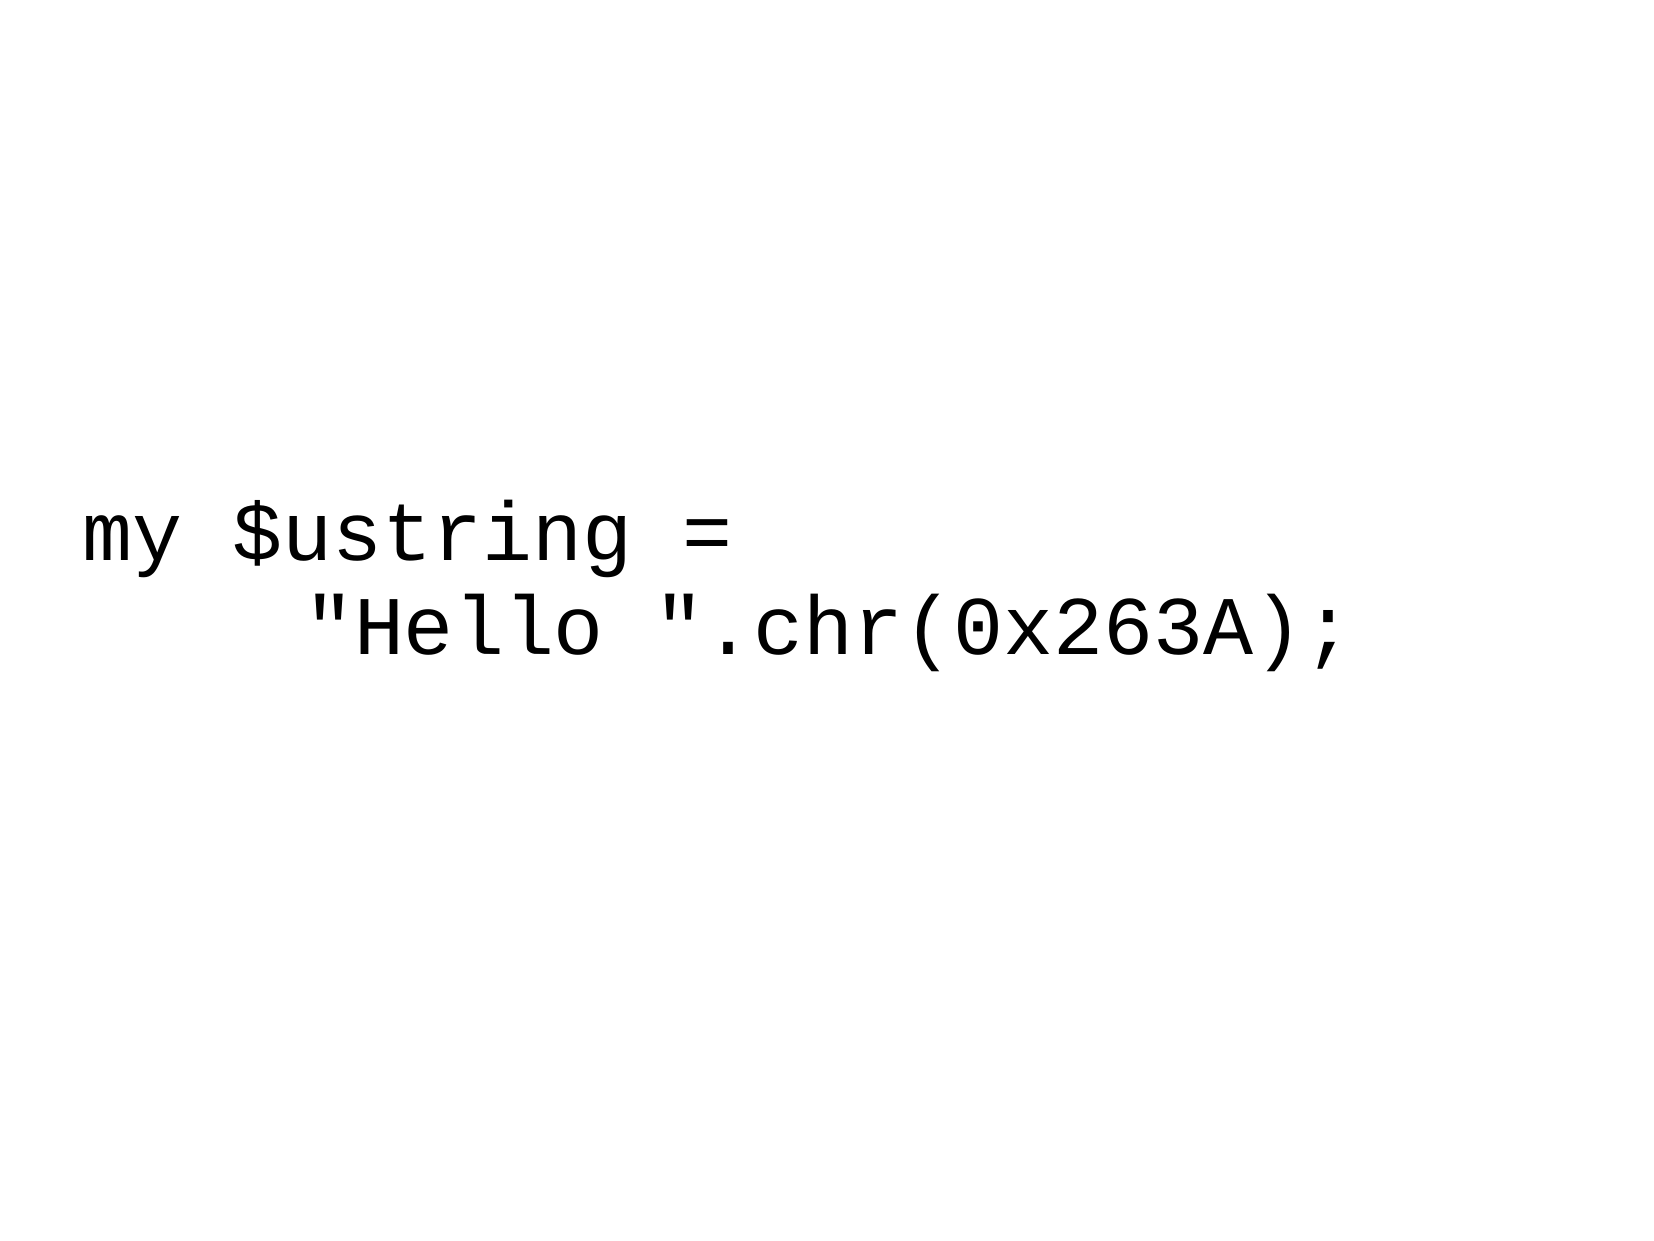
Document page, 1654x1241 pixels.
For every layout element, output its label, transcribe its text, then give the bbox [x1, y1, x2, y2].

title my $ustring = "Hello ".chr(0x263A); [82, 56, 1571, 1115]
